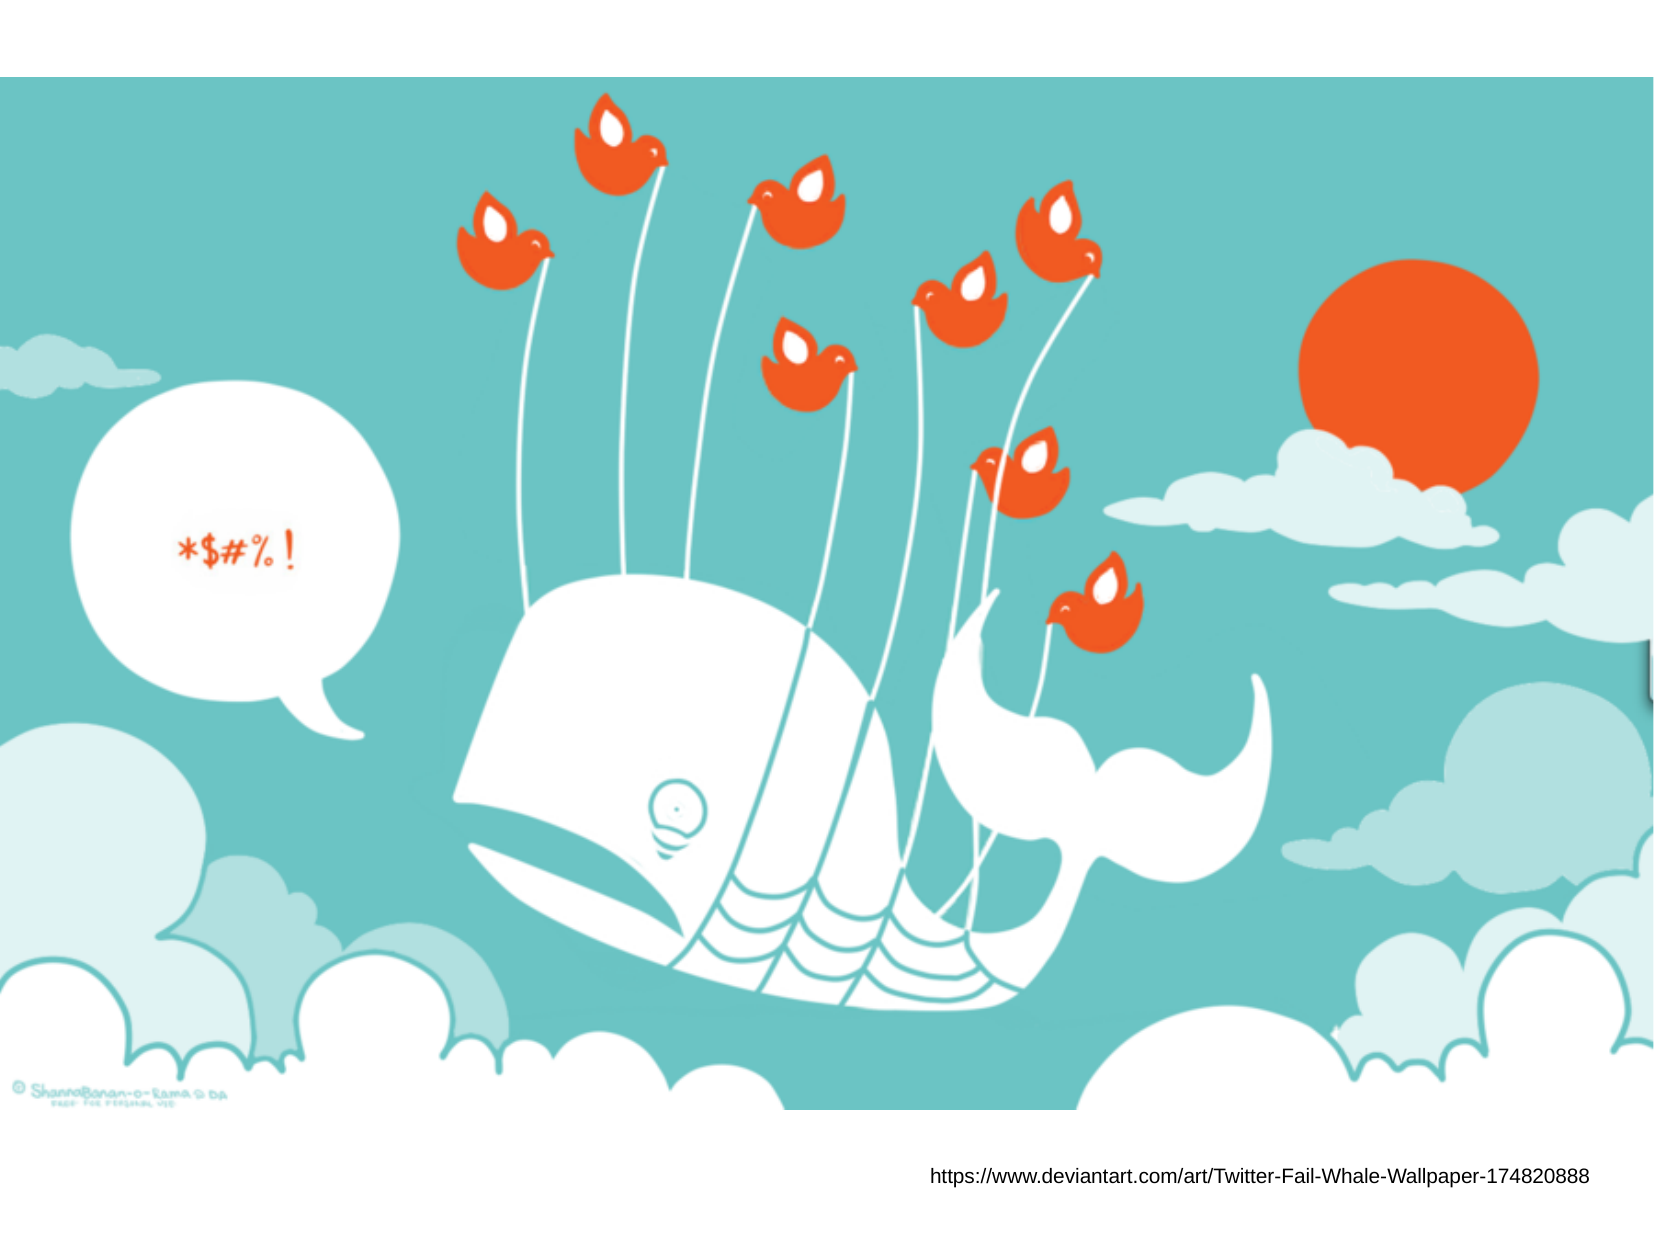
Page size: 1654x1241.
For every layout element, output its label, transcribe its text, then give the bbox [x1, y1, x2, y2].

text_box https://www.deviantart.com/art/Twitter-Fail-Whale-Wallpaper-174820888 [915, 1157, 1629, 1215]
picture [0, 77, 1654, 1110]
